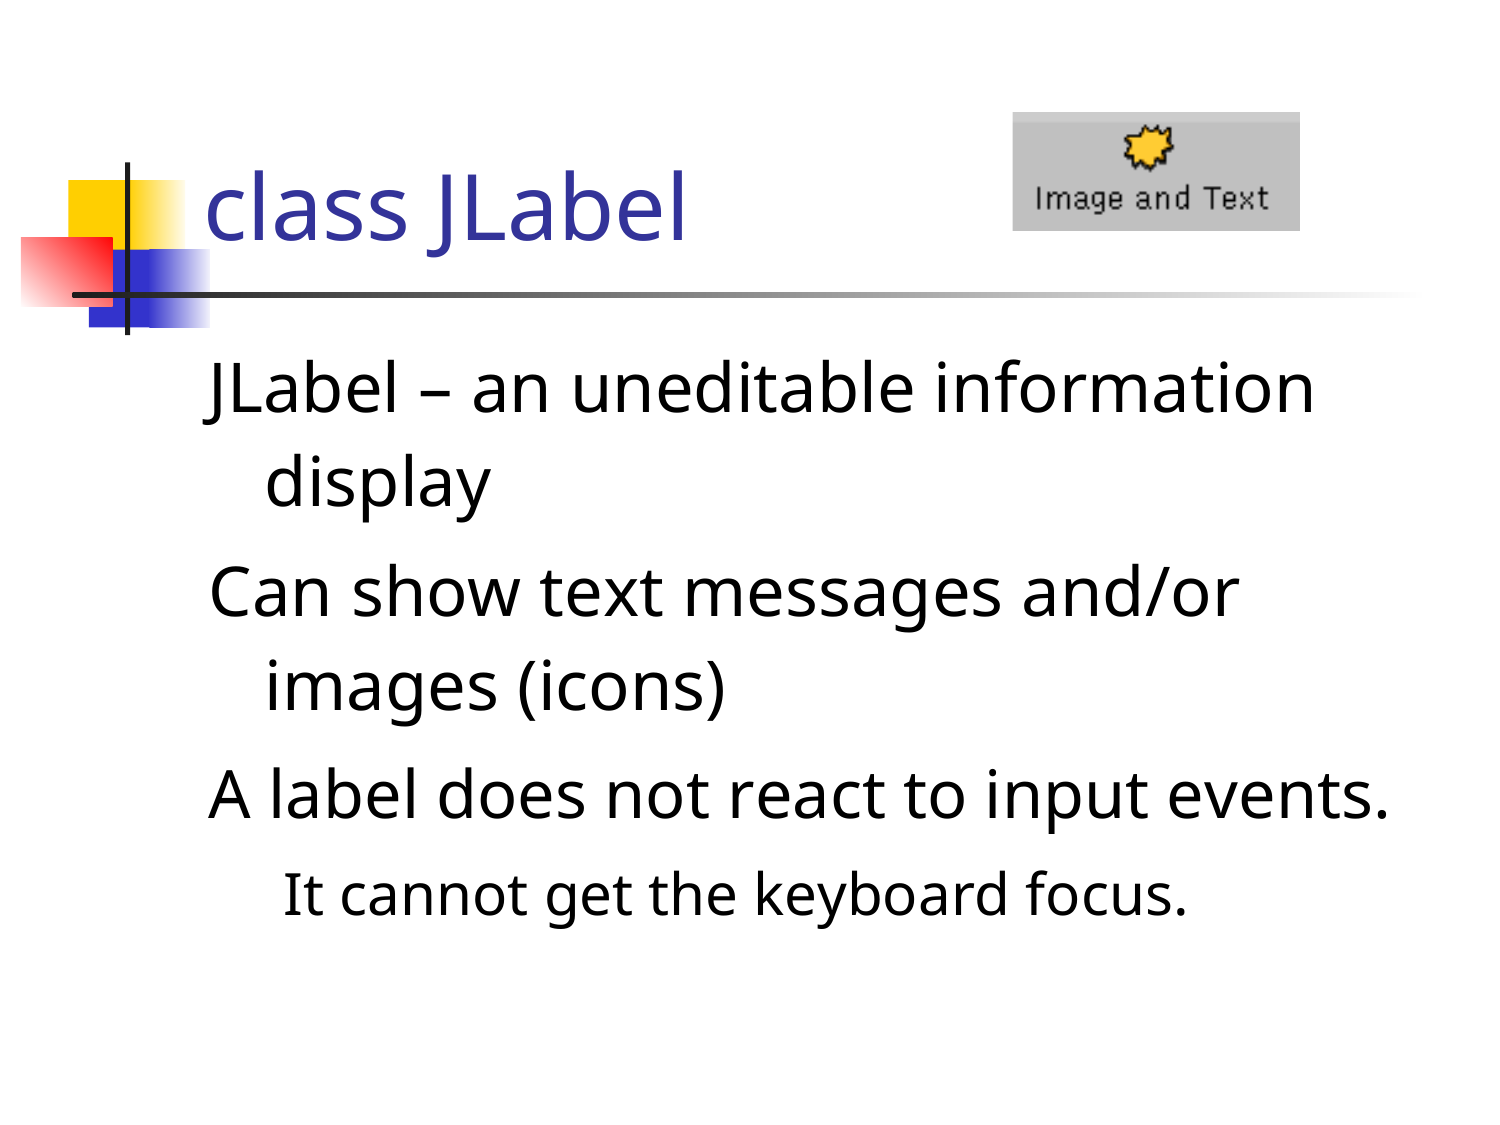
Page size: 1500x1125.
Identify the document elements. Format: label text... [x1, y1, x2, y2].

title class JLabel [188, 35, 1468, 276]
picture [1012, 112, 1300, 231]
list JLabel – an uneditable information display Can show text messages and/or images (icons) A label does not react to input events. It cannot get the keyboard focus. [193, 331, 1469, 1007]
